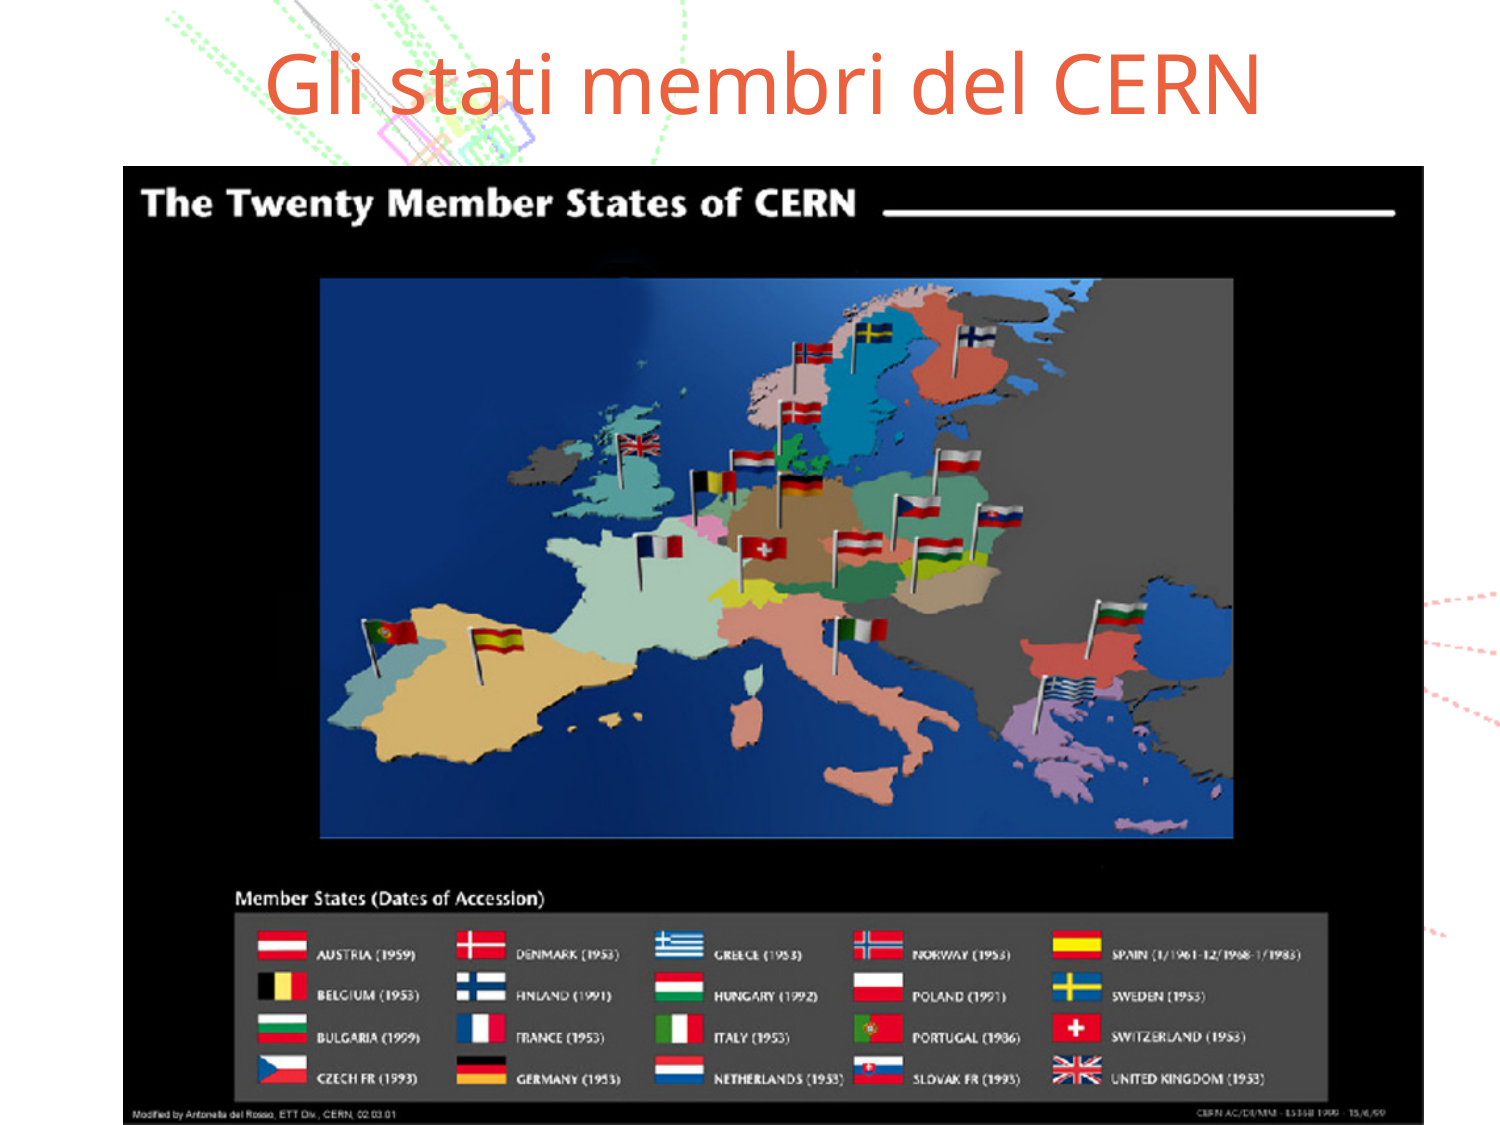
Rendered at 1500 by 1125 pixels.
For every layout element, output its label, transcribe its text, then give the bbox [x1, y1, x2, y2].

picture [0, 0, 1500, 1125]
title Gli stati membri del CERN [29, 23, 1500, 149]
